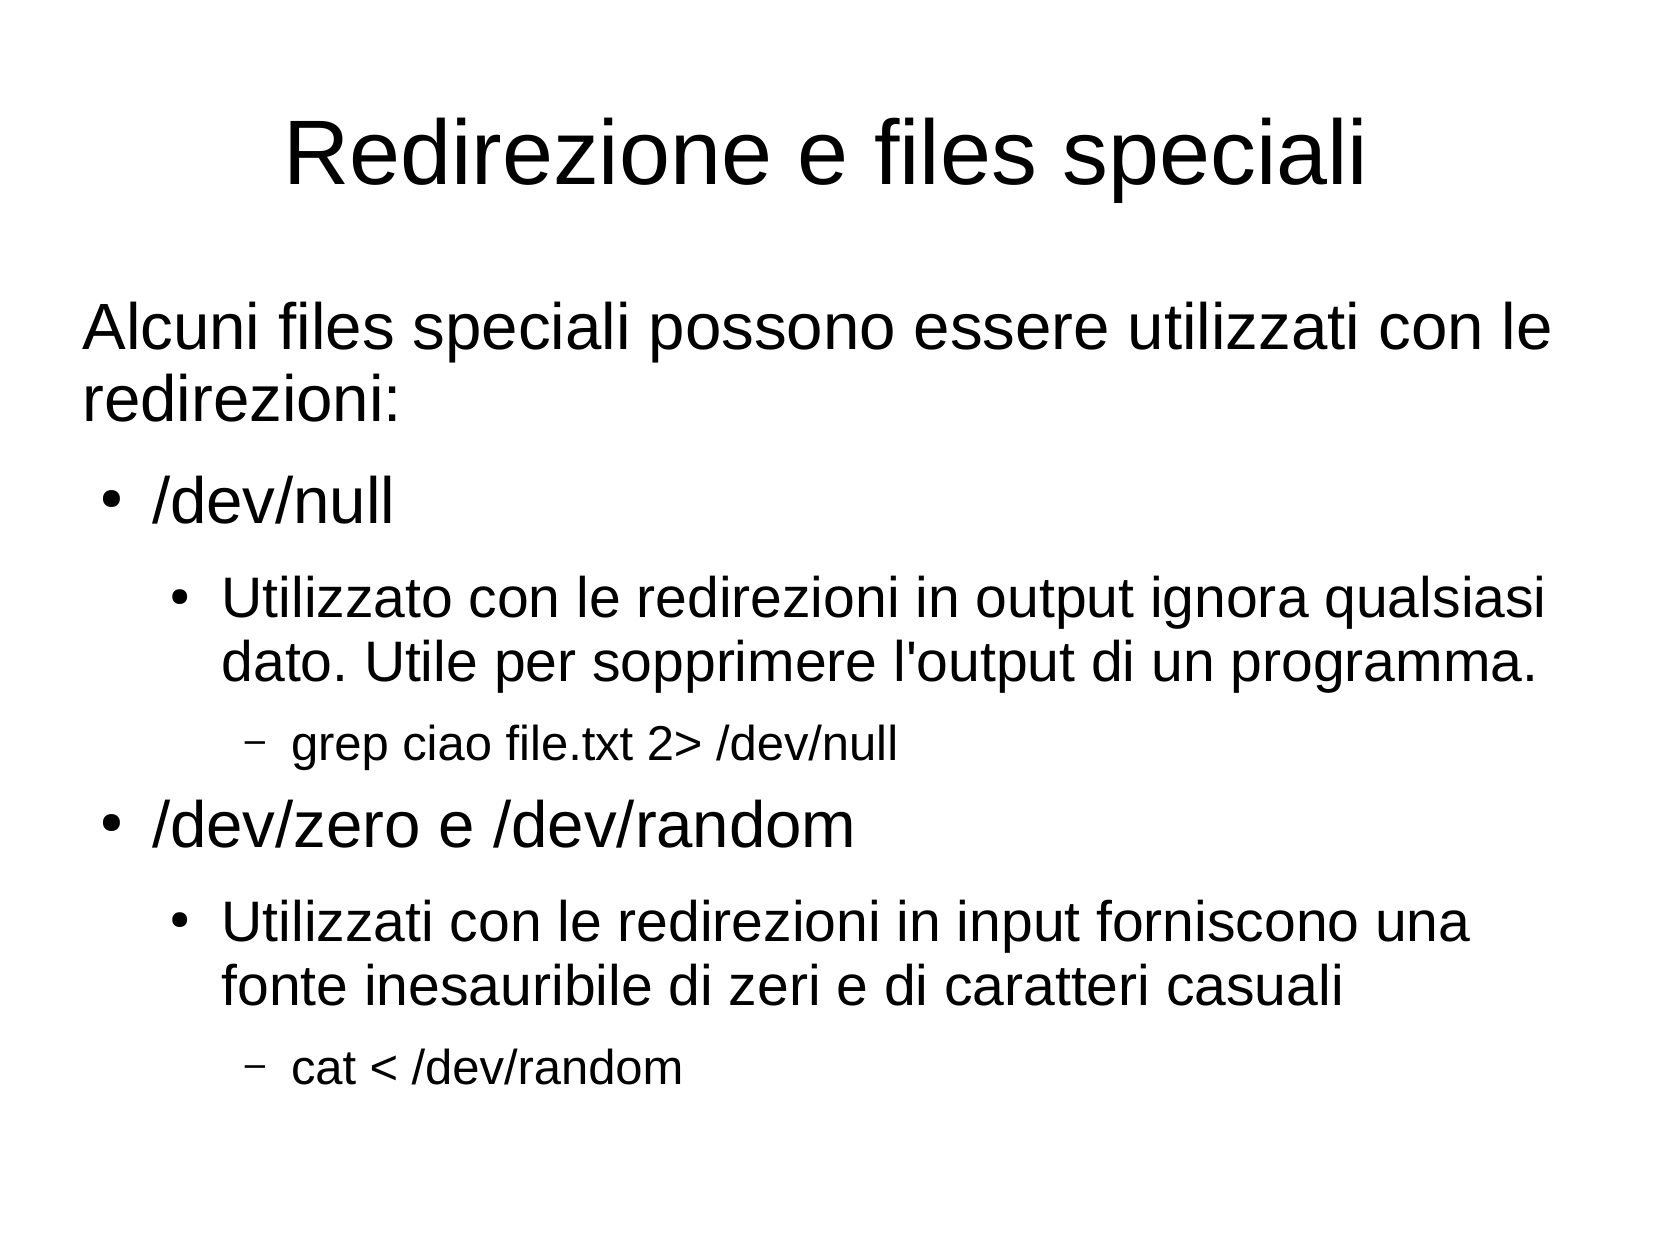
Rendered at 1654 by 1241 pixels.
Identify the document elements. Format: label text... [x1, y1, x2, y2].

list Alcuni files speciali possono essere utilizzati con le redirezioni: /dev/null Utilizzato con le redirezioni in output ignora qualsiasi dato. Utile per sopprimere l'output di un programma. grep ciao file.txt 2> /dev/null /dev/zero e /dev/random Utilizzati con le redirezioni in input forniscono una fonte inesauribile di zeri e di caratteri casuali cat < /dev/random [82, 290, 1571, 1109]
title Redirezione e files speciali [82, 49, 1571, 257]
